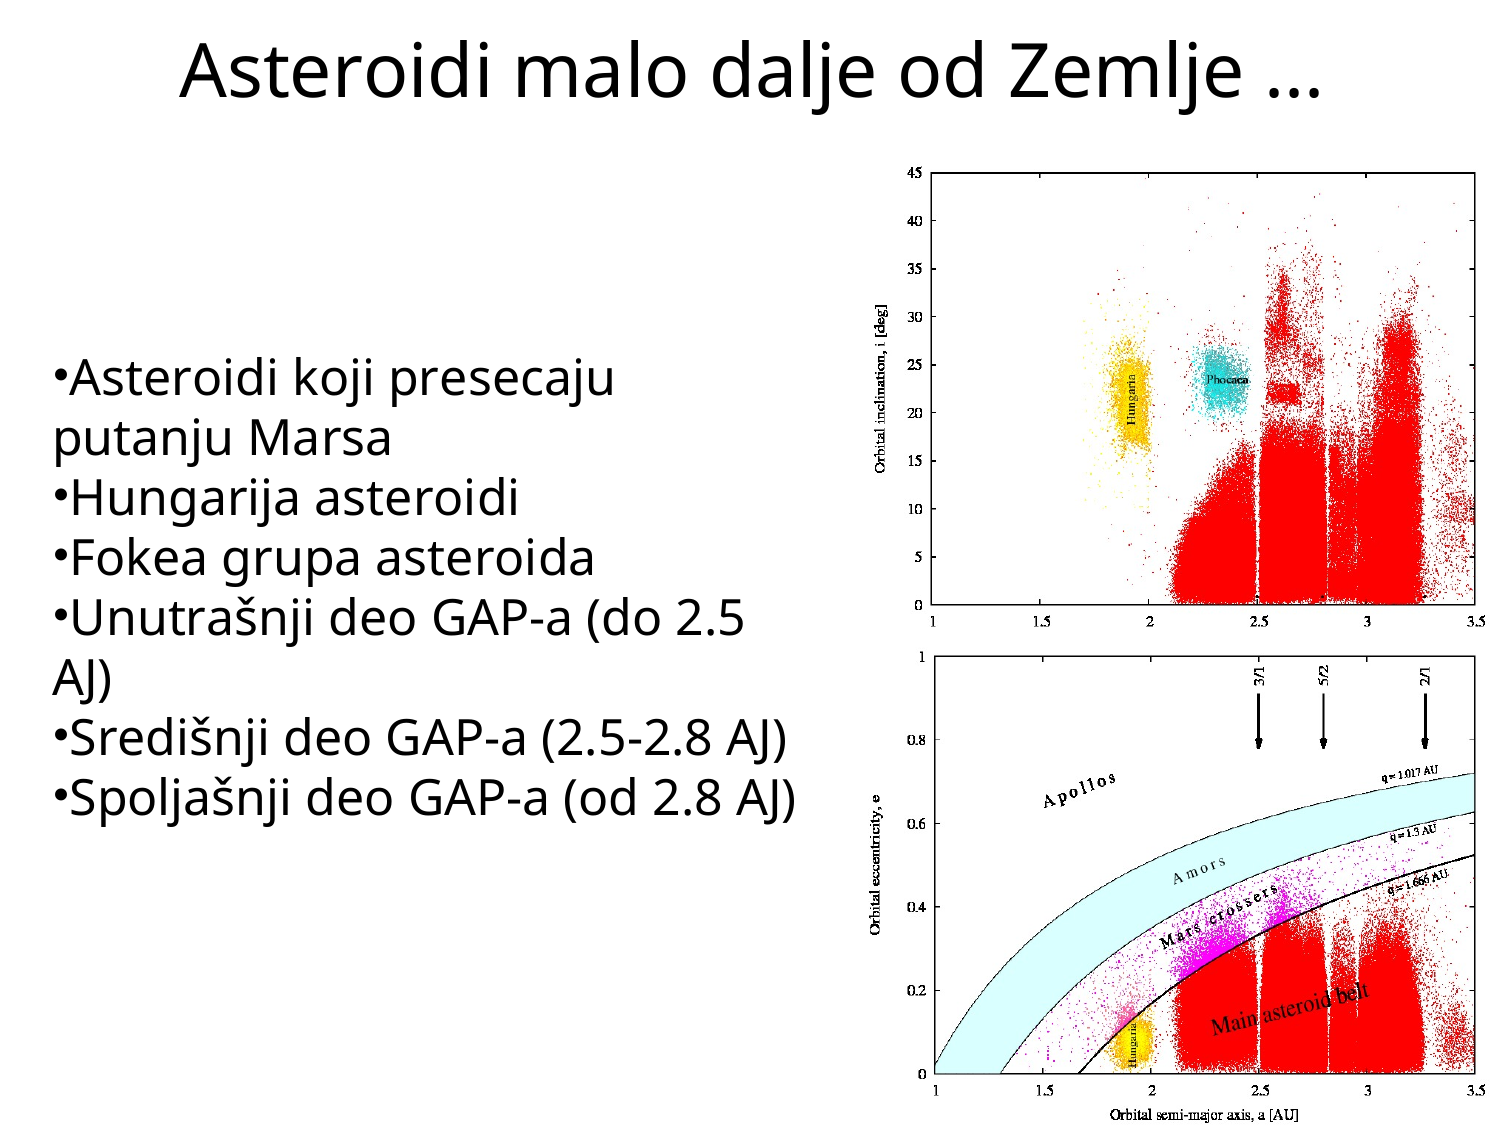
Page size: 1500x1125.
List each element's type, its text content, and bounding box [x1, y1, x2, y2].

text_box Asteroidi koji presecaju putanju Marsa Hungarija asteroidi Fokea grupa asteroida Unutrašnji deo GAP-a (do 2.5 AJ) Središnji deo GAP-a (2.5-2.8 AJ) Spoljašnji deo GAP-a (od 2.8 AJ) [37, 337, 826, 826]
title Asteroidi malo dalje od Zemlje ... [114, 24, 1390, 113]
picture [862, 149, 1500, 1125]
